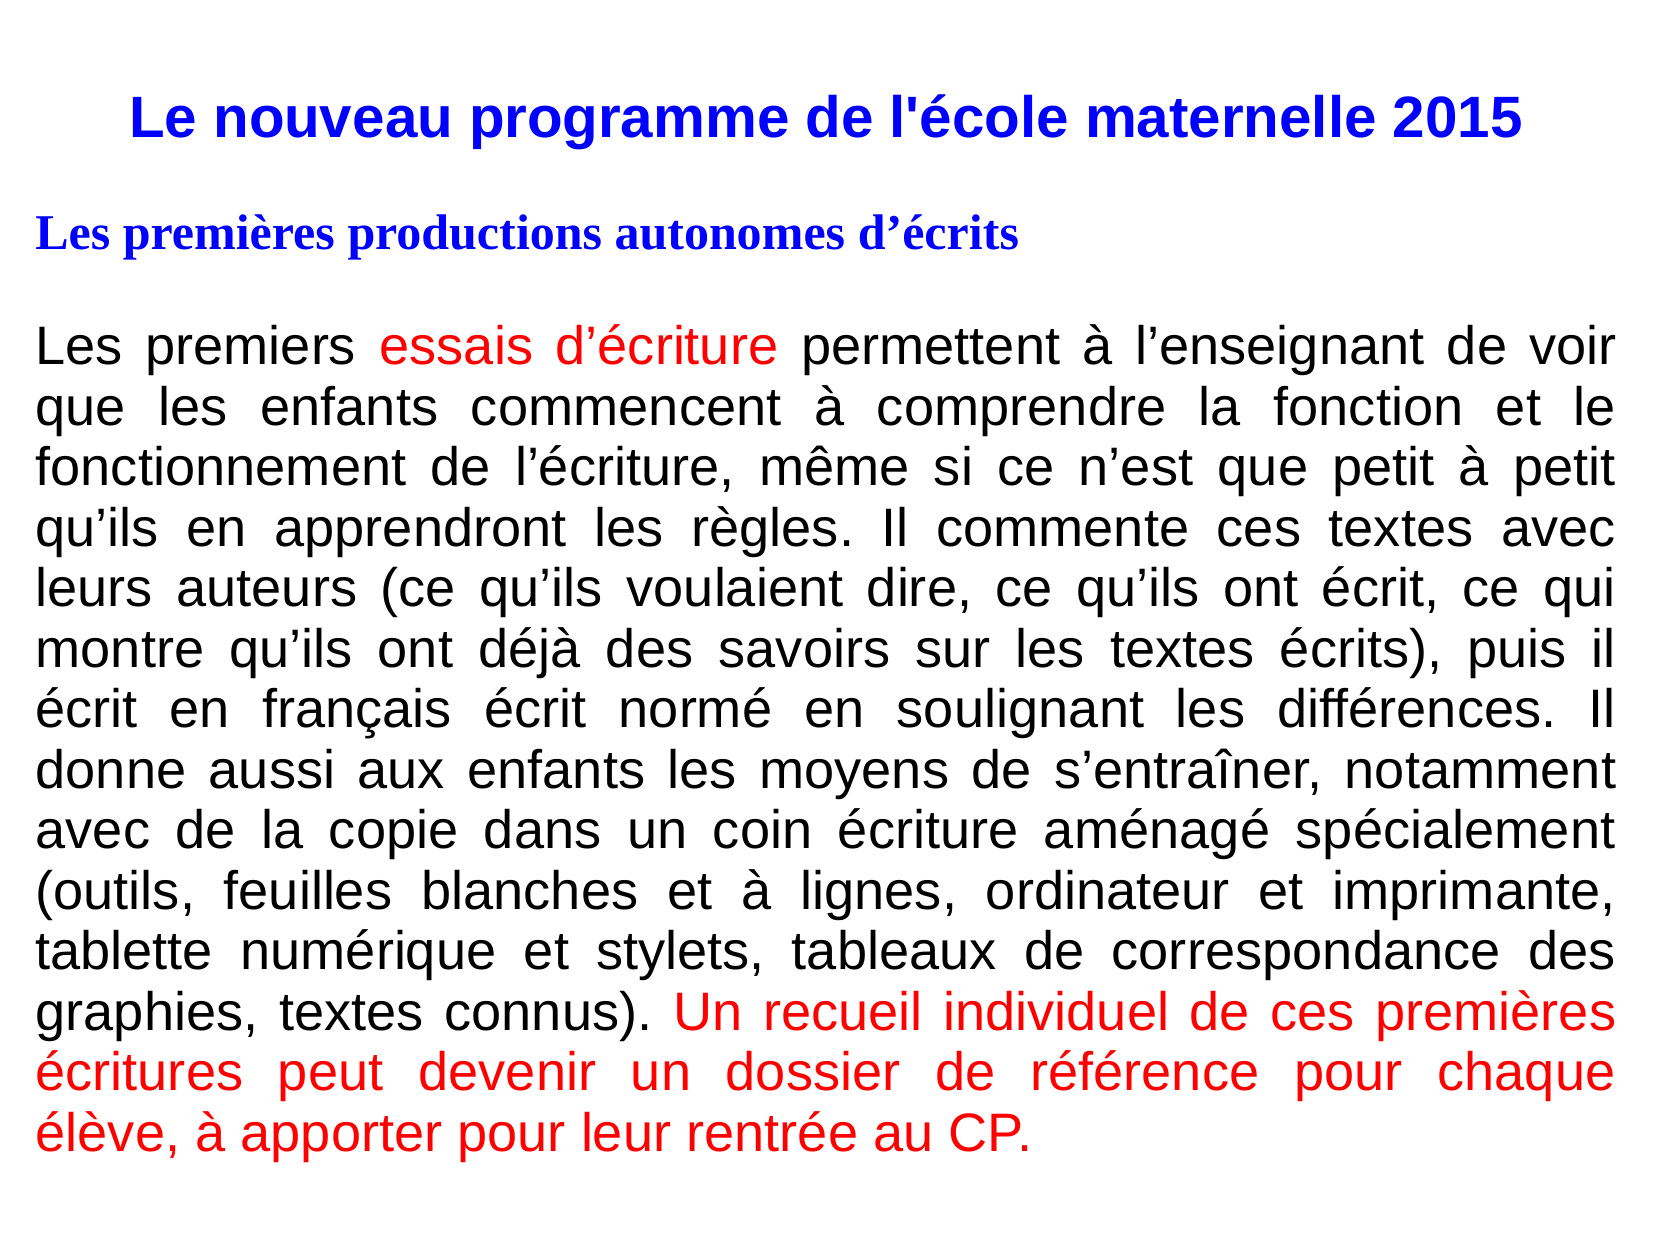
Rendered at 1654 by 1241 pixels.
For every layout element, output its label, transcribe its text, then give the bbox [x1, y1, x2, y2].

subtitle Le nouveau programme de l'école maternelle 2015 Les premières productions autonomes d’écrits Les premiers essais d’écriture permettent à l’enseignant de voir que les enfants commencent à comprendre la fonction et le fonctionnement de l’écriture, même si ce n’est que petit à petit qu’ils en apprendront les règles. Il commente ces textes avec leurs auteurs (ce qu’ils voulaient dire, ce qu’ils ont écrit, ce qui montre qu’ils ont déjà des savoirs sur les textes écrits), puis il écrit en français écrit normé en soulignant les différences. Il donne aussi aux enfants les moyens de s’entraîner, notamment avec de la copie dans un coin écriture aménagé spécialement (outils, feuilles blanches et à lignes, ordinateur et imprimante, tablette numérique et stylets, tableaux de correspondance des graphies, textes connus). Un recueil individuel de ces premières écritures peut devenir un dossier de référence pour chaque élève, à apporter pour leur rentrée au CP. [35, 69, 1619, 1178]
